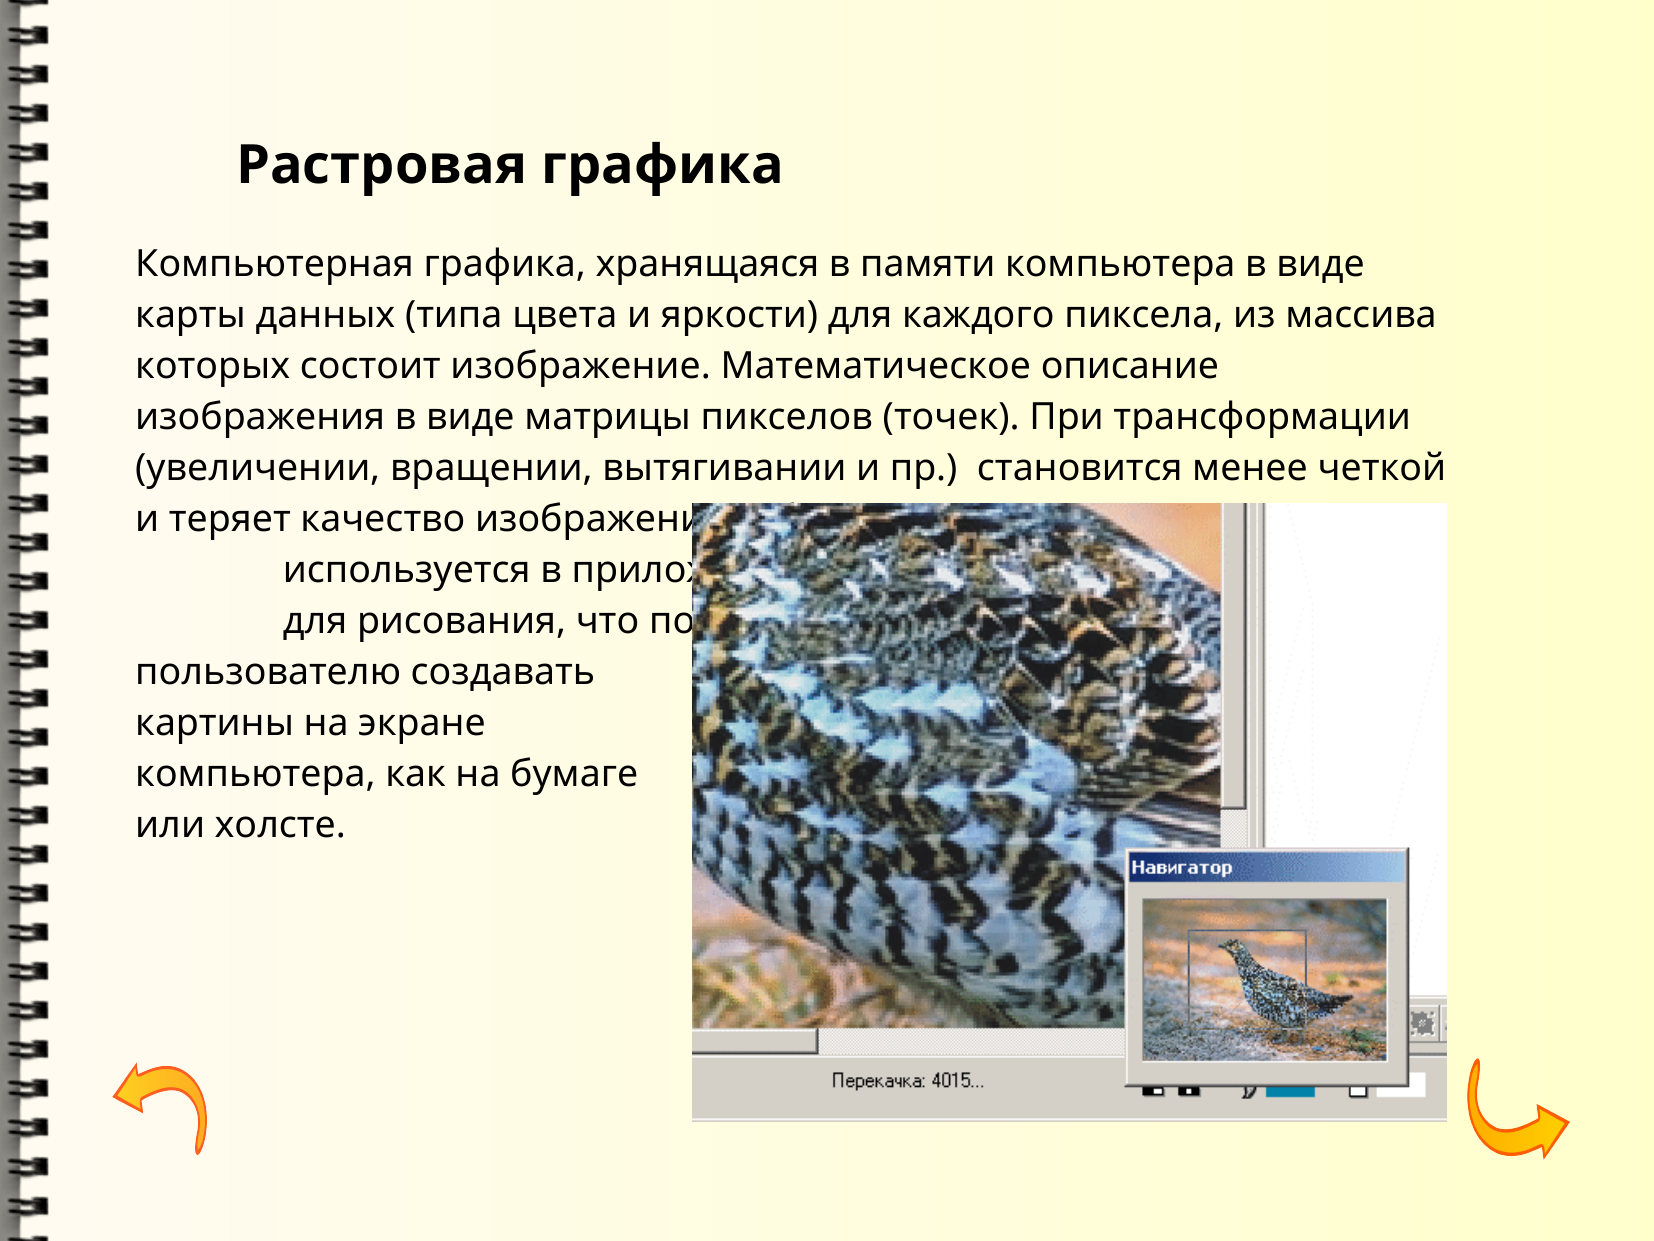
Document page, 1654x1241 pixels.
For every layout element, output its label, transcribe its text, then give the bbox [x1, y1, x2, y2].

picture [1467, 1058, 1570, 1160]
picture [112, 1062, 207, 1156]
list Компьютерная графика, хранящаяся в памяти компьютера в виде карты данных (типа цвета и яркости) для каждого пиксела, из массива которых состоит изображение. Математическое описание изображения в виде матрицы пикселов (точек). При трансформации (увеличении, вращении, вытягивании и пр.) становится менее четкой и теряет качество изображения. Обычно используется в приложениях для рисования, что позволяет пользователю создавать картины на экране компьютера, как на бумаге или холсте. [64, 236, 1477, 1018]
picture [0, 0, 1654, 1241]
picture [692, 503, 1447, 1123]
title Растровая графика [88, 58, 1501, 266]
